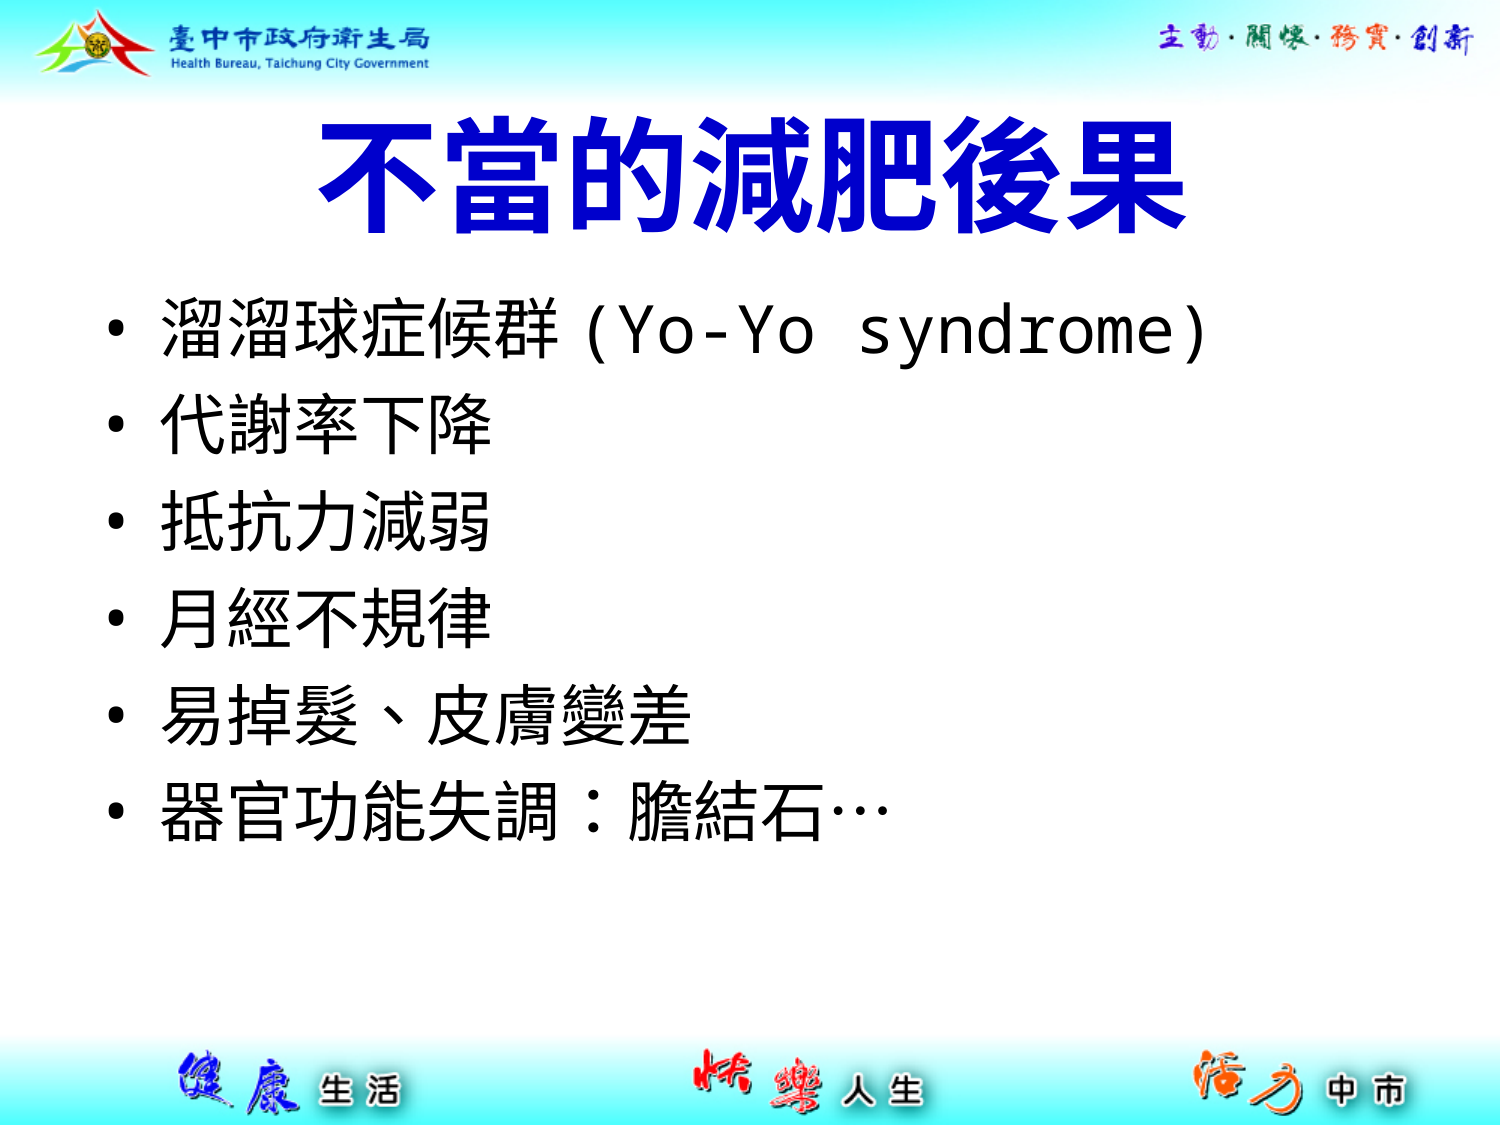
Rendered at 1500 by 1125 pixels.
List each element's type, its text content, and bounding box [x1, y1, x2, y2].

list 溜溜球症候群(Yo-Yo syndrome) 代謝率下降 抵抗力減弱 月經不規律 易掉髮、皮膚變差 器官功能失調：膽結石… [88, 278, 1439, 1022]
title 不當的減肥後果 [76, 90, 1427, 278]
